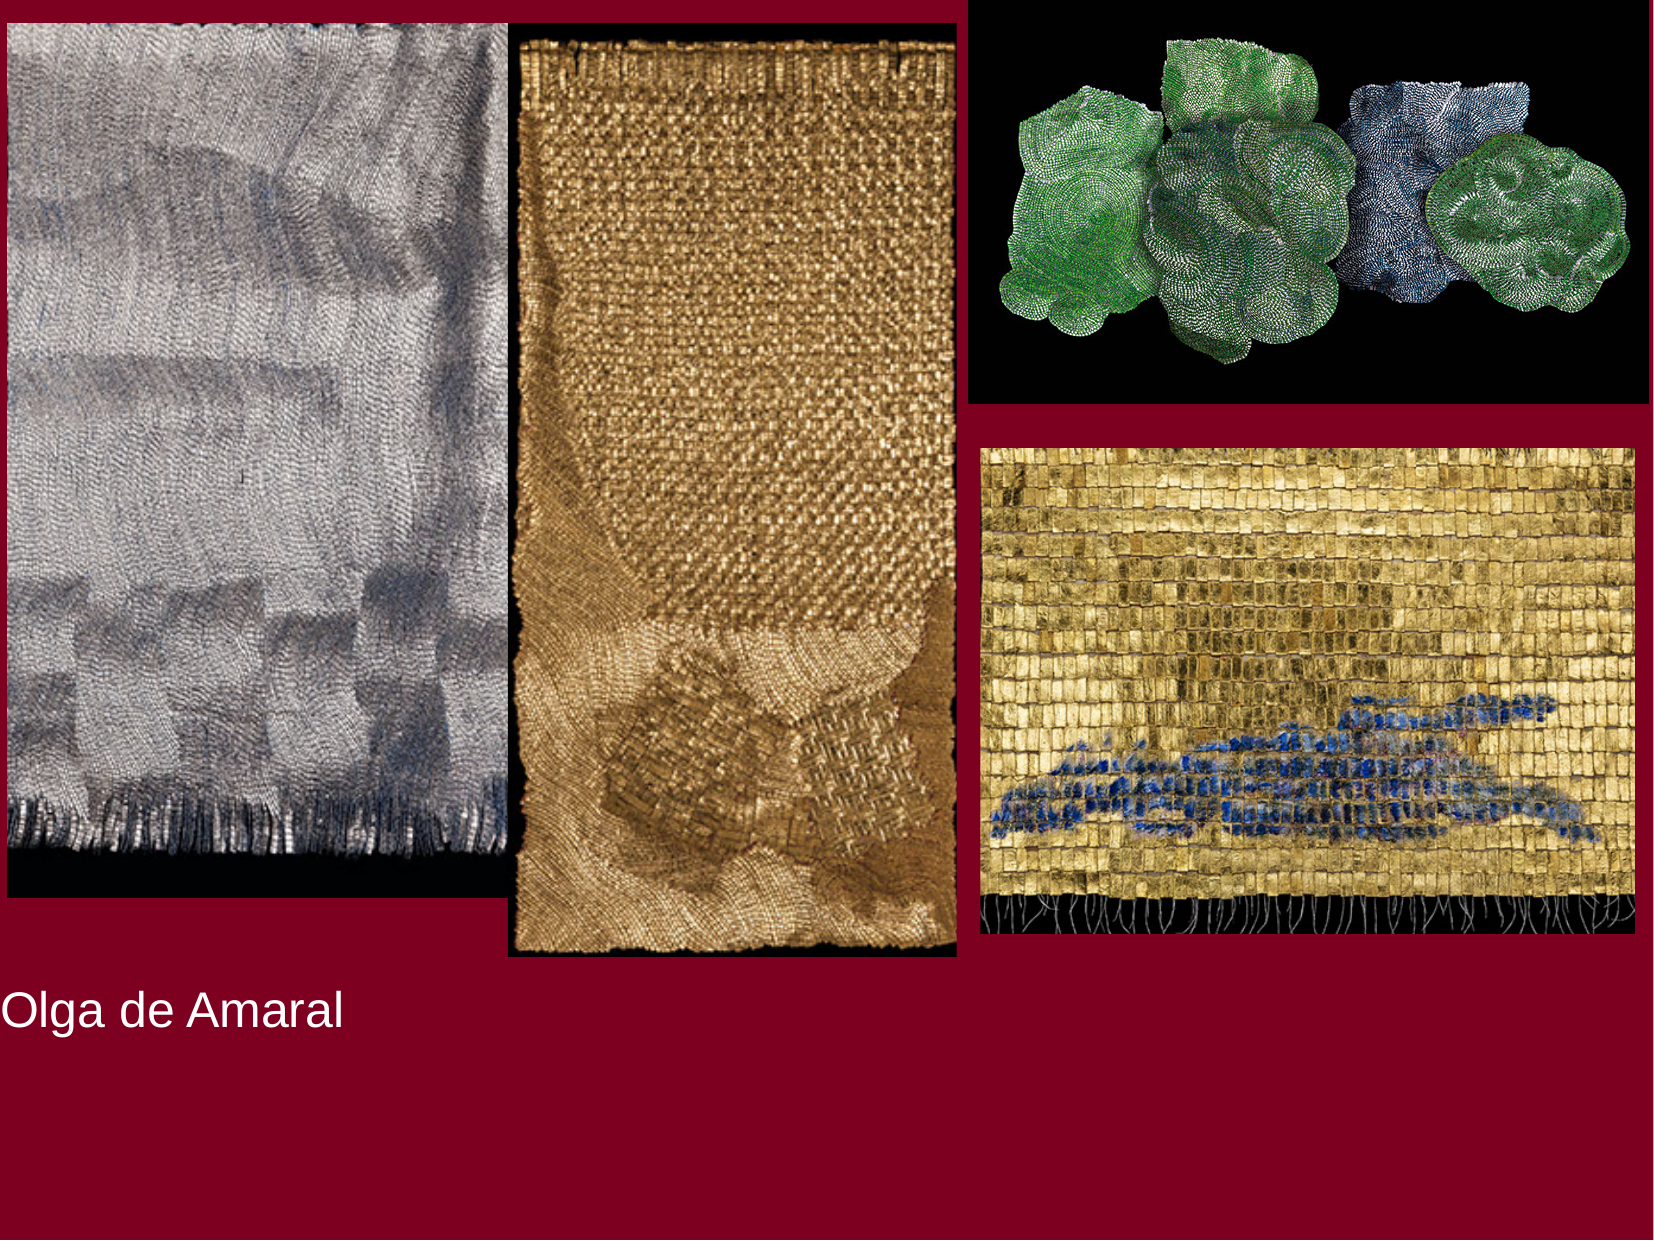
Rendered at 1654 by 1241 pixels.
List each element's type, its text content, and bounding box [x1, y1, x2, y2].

title Olga de Amaral [0, 933, 1489, 1087]
picture [968, 0, 1649, 405]
picture [7, 23, 957, 957]
picture [980, 448, 1635, 934]
